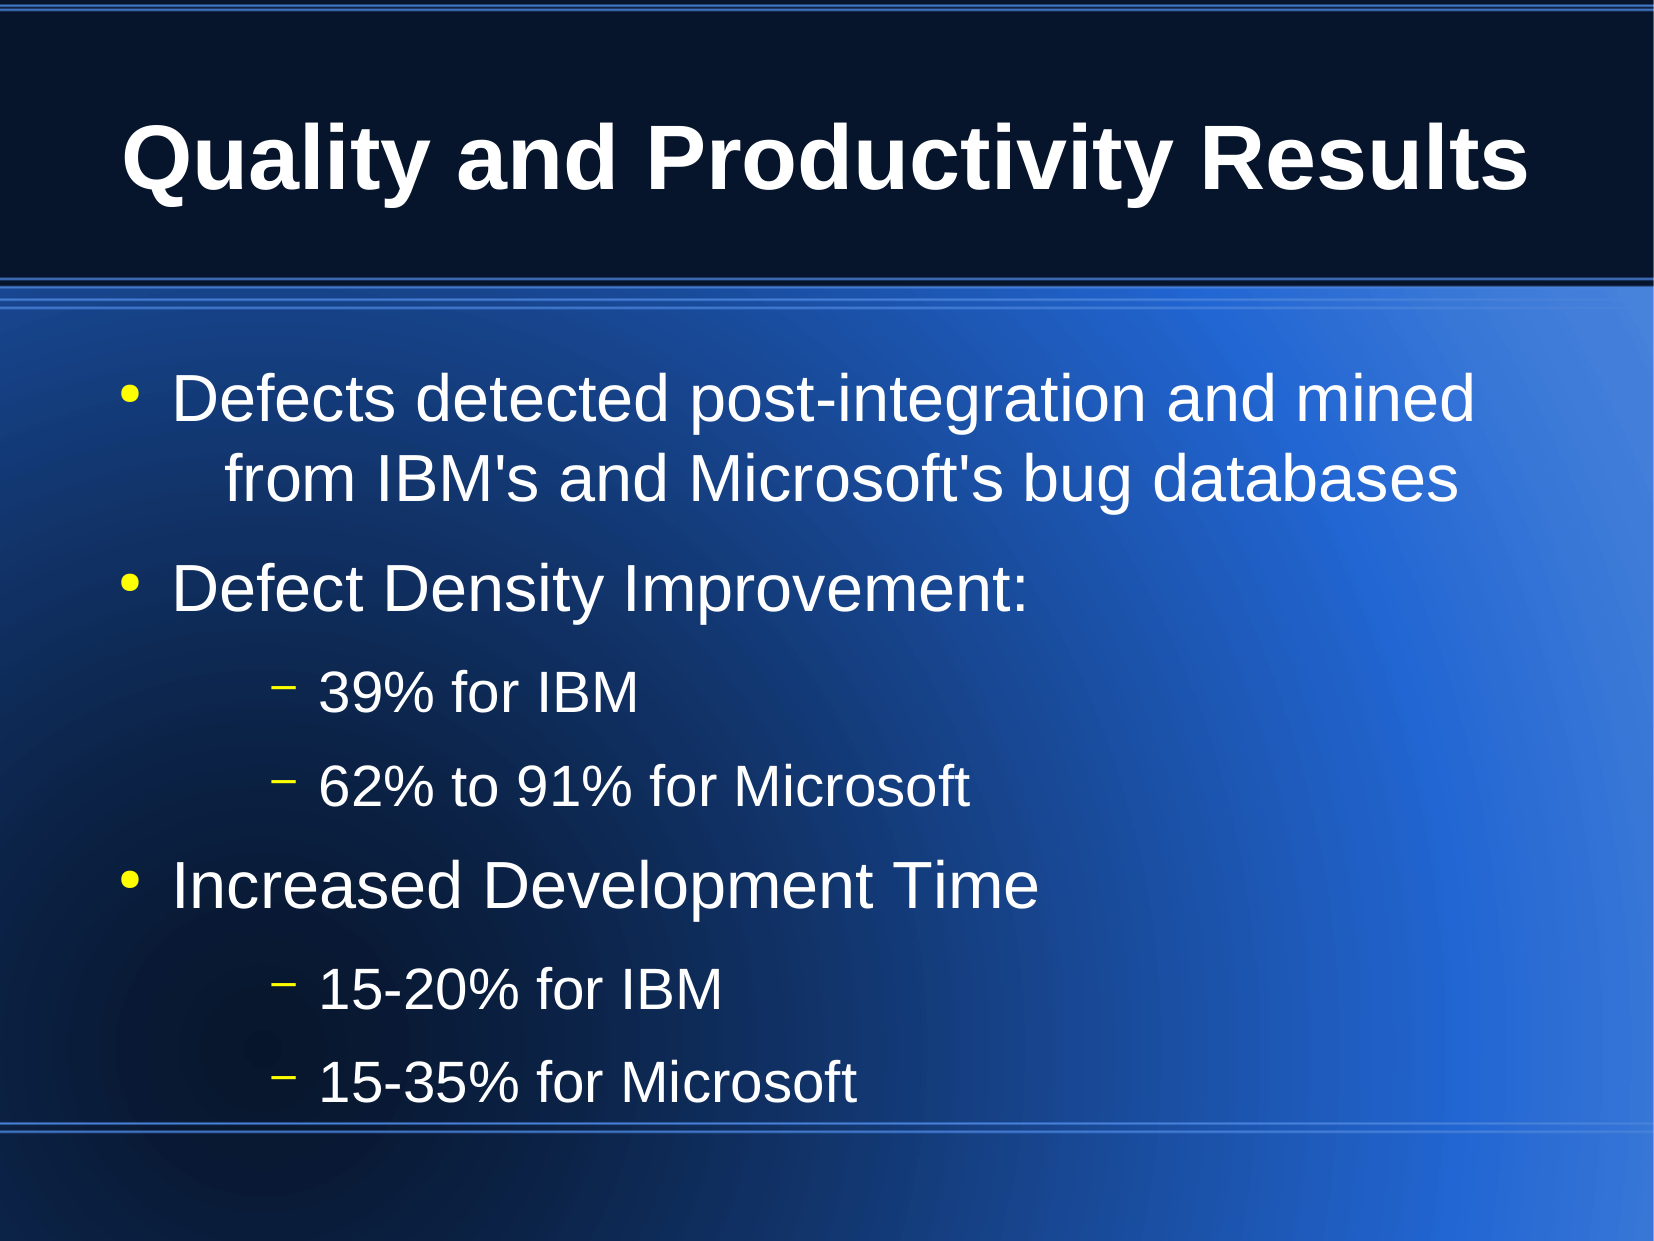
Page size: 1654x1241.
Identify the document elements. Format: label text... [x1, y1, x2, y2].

title Quality and Productivity Results [82, 49, 1571, 257]
list Defects detected post-integration and mined from IBM's and Microsoft's bug databases Defect Density Improvement: 39% for IBM 62% to 91% for Microsoft Increased Development Time 15-20% for IBM 15-35% for Microsoft [82, 355, 1571, 1153]
